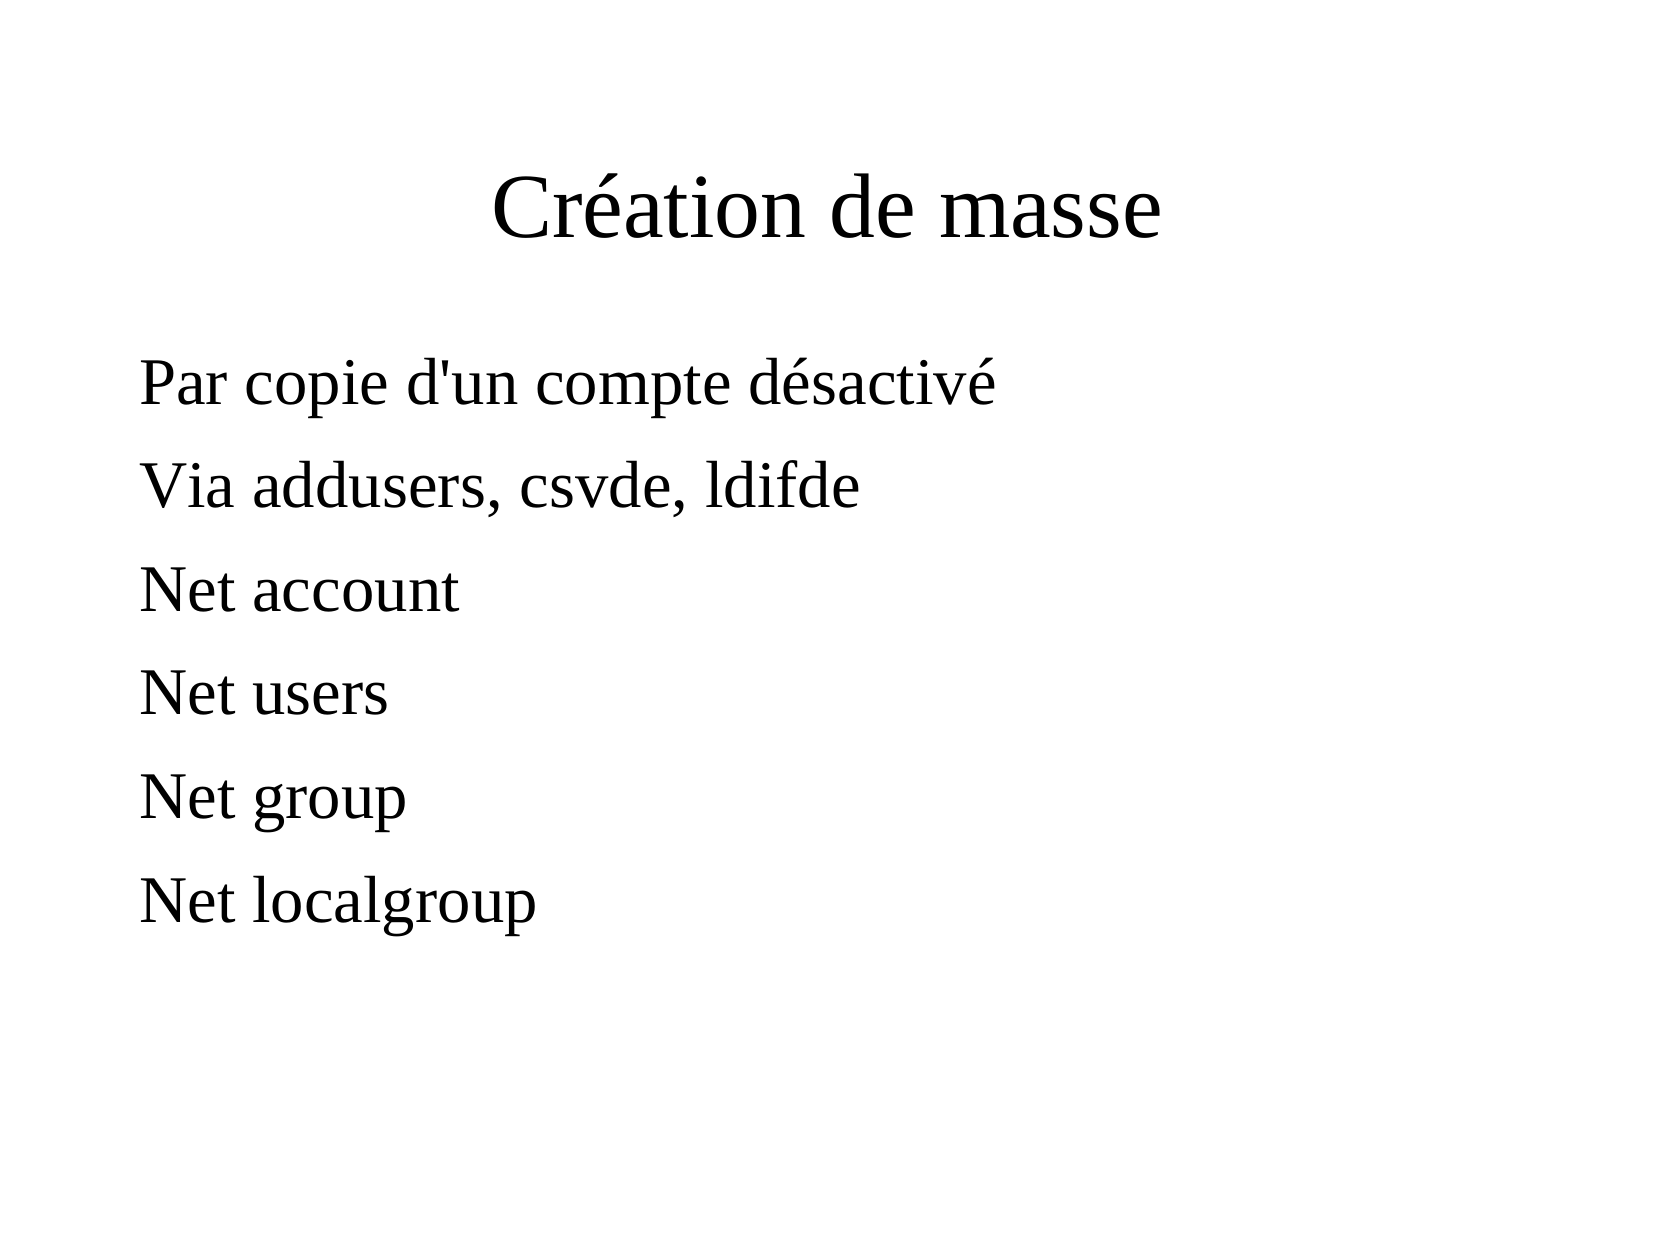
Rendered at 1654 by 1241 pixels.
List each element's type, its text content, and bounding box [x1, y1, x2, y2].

list Par copie d'un compte désactivé Via addusers, csvde, ldifde Net account Net users Net group Net localgroup [121, 344, 1534, 1127]
title Création de masse [121, 102, 1534, 311]
